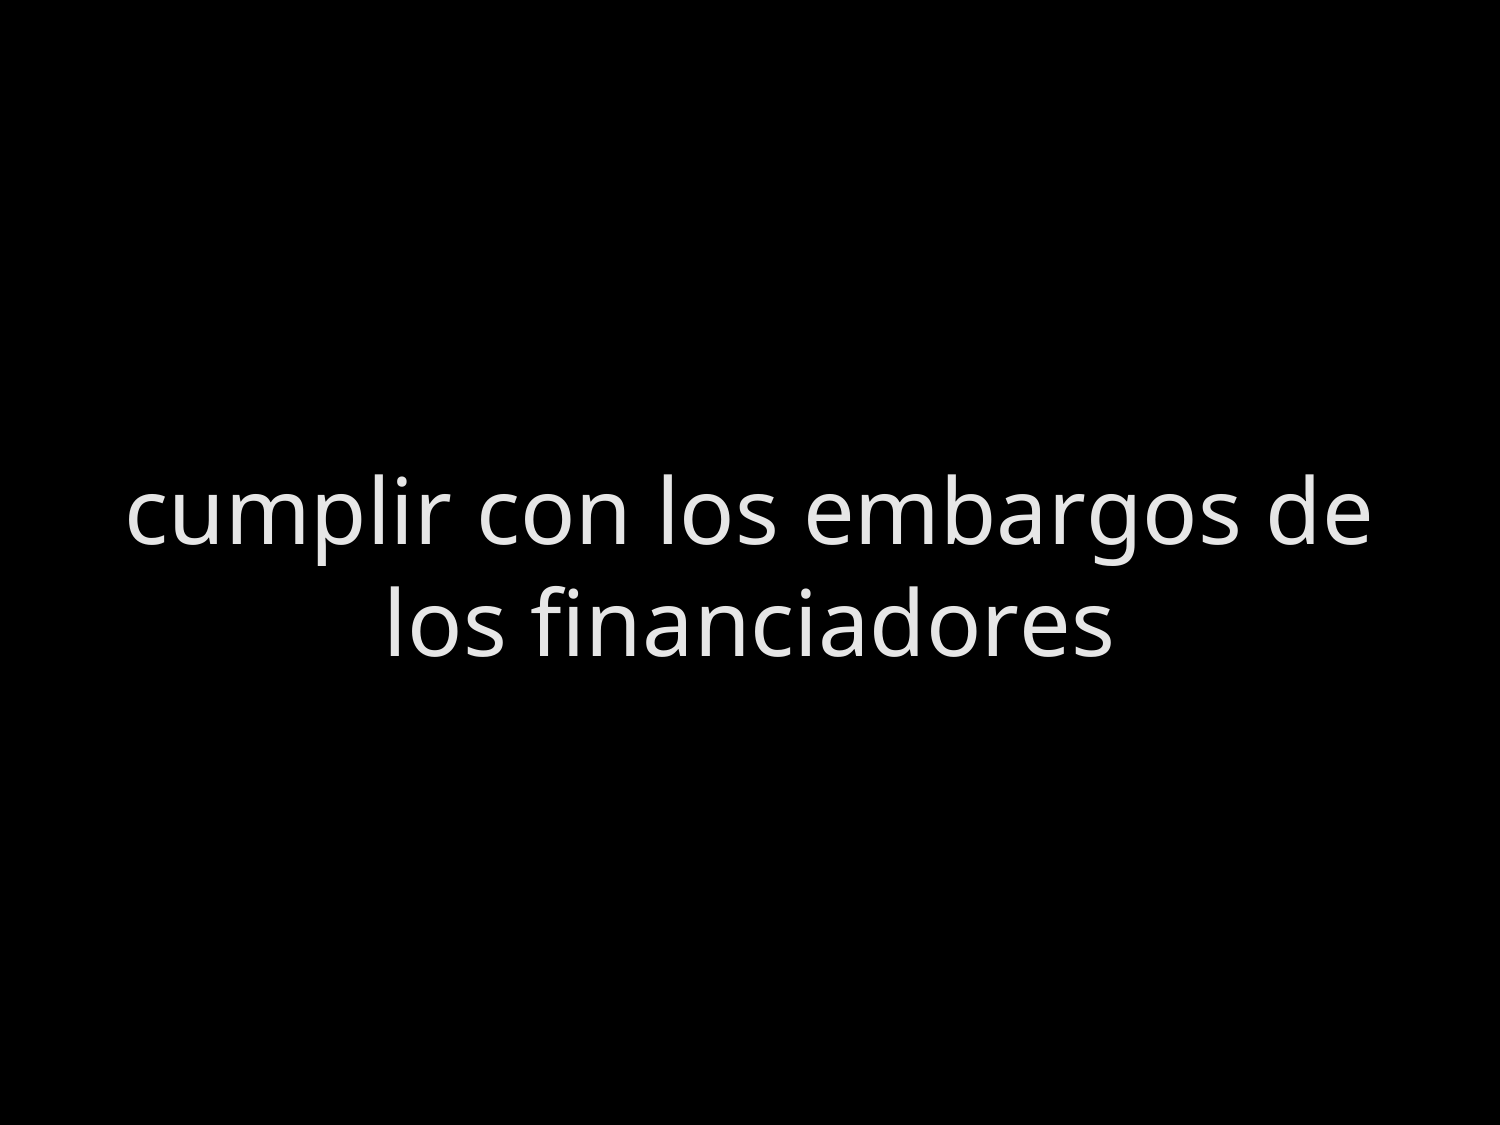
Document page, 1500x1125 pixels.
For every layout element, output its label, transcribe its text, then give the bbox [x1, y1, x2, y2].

subtitle cumplir con los embargos de los financiadores [109, 112, 1391, 1013]
